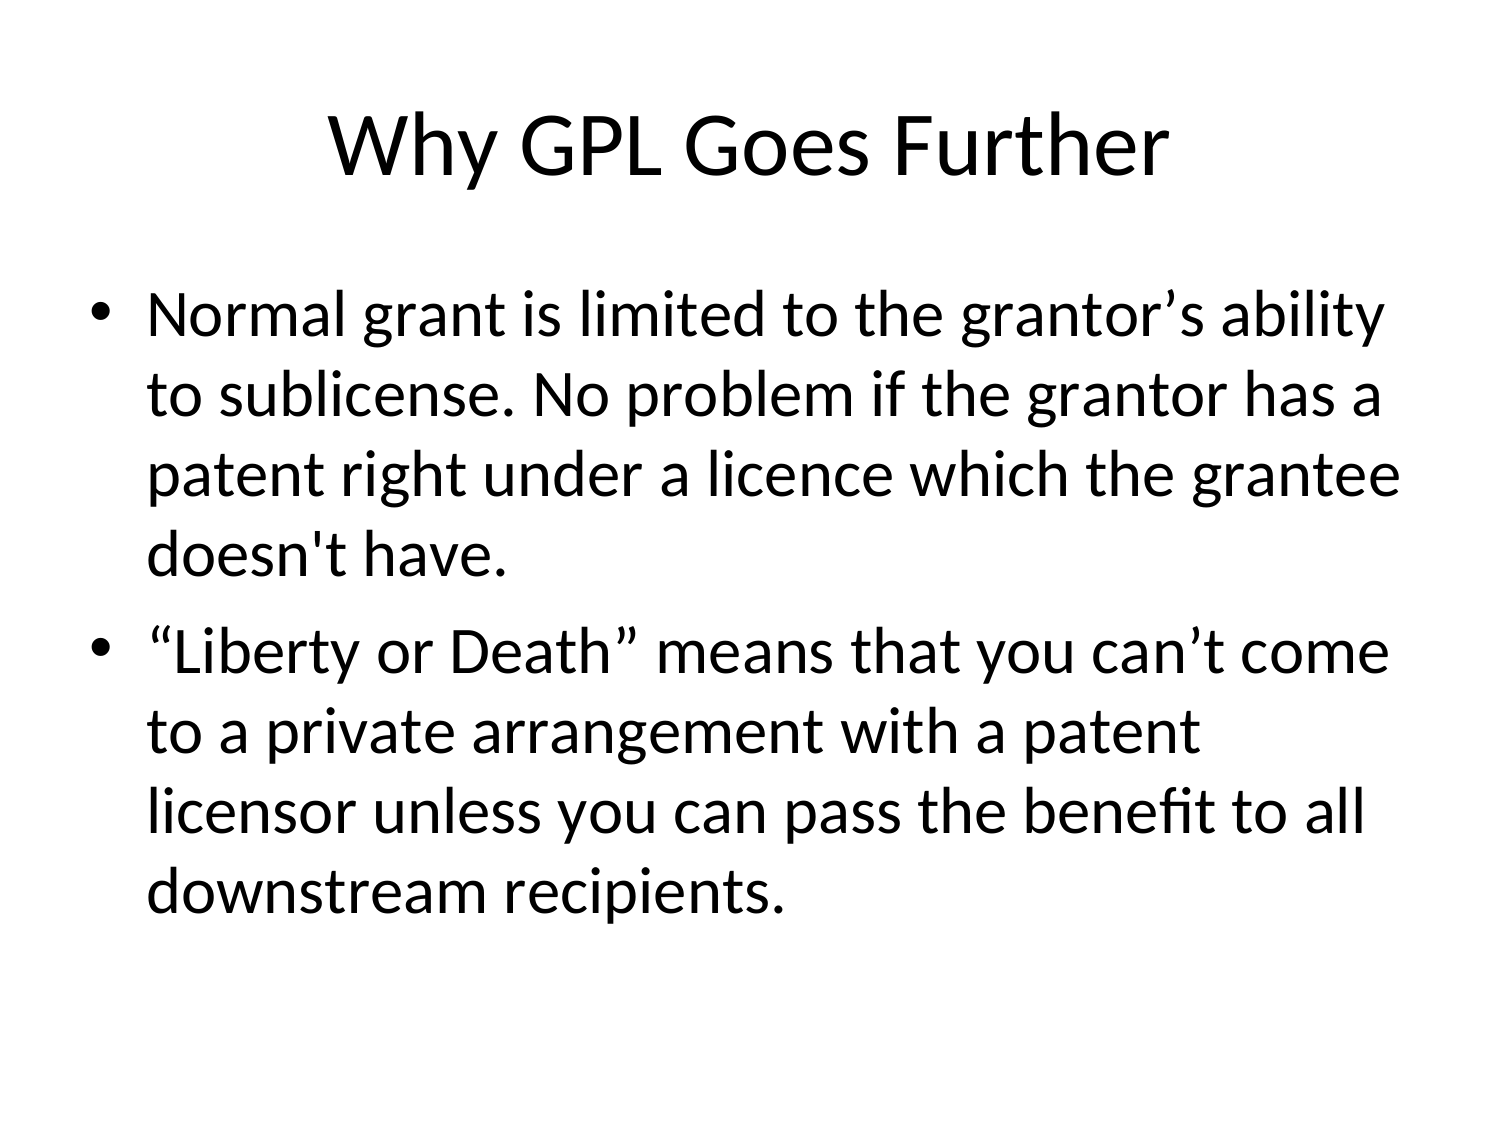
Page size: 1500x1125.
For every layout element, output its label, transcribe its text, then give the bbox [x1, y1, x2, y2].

list Normal grant is limited to the grantor’s ability to sublicense. No problem if the grantor has a patent right under a licence which the grantee doesn't have. “Liberty or Death” means that you can’t come to a private arrangement with a patent licensor unless you can pass the benefit to all downstream recipients. [75, 262, 1426, 1006]
title Why GPL Goes Further [75, 37, 1426, 241]
